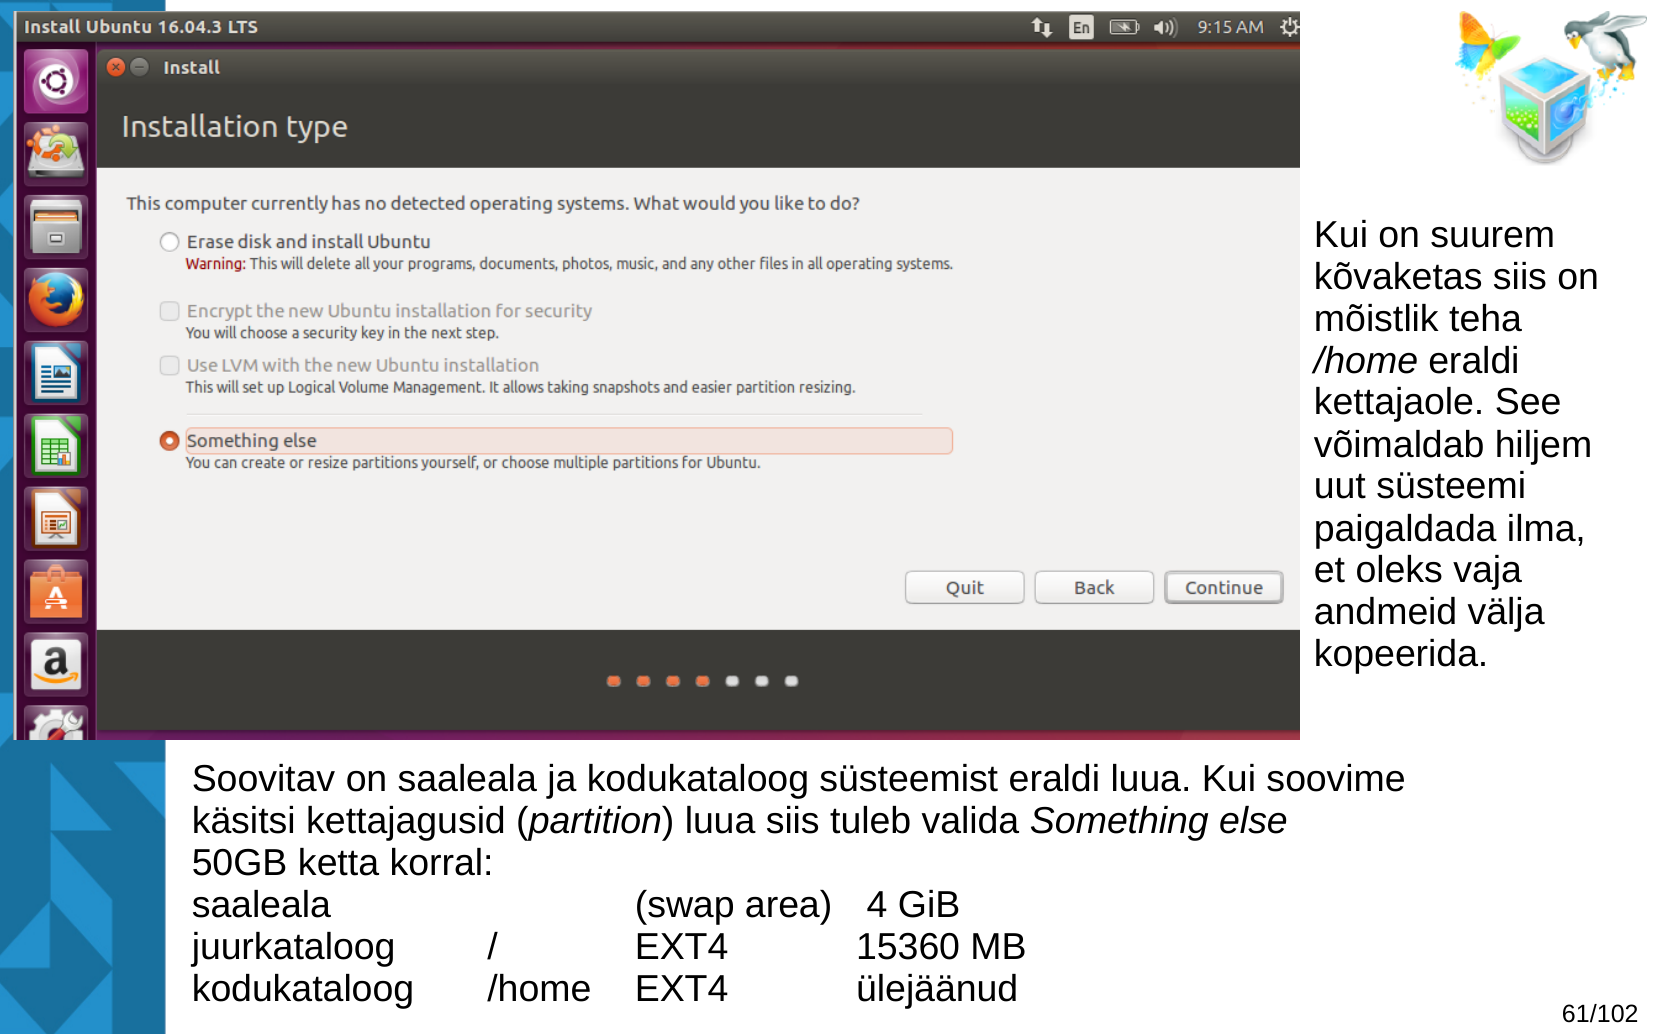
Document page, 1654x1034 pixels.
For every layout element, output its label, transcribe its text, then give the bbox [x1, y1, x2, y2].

picture [13, 11, 1300, 740]
picture [1452, 7, 1653, 166]
text_box Kui on suurem kõvaketas siis on mõistlik teha /home eraldi kettajaole. See võimaldab hiljem uut süsteemi paigaldada ilma, et oleks vaja andmeid välja kopeerida. [1300, 205, 1619, 683]
text_box Soovitav on saaleala ja kodukataloog süsteemist eraldi luua. Kui soovime käsitsi kettajagusid (partition) luua siis tuleb valida Something else 50GB ketta korral: saaleala (swap area) 4 GiB juurkataloog / EXT4 15360 MB kodukataloog /home EXT4 ülejäänud [177, 750, 1501, 1017]
